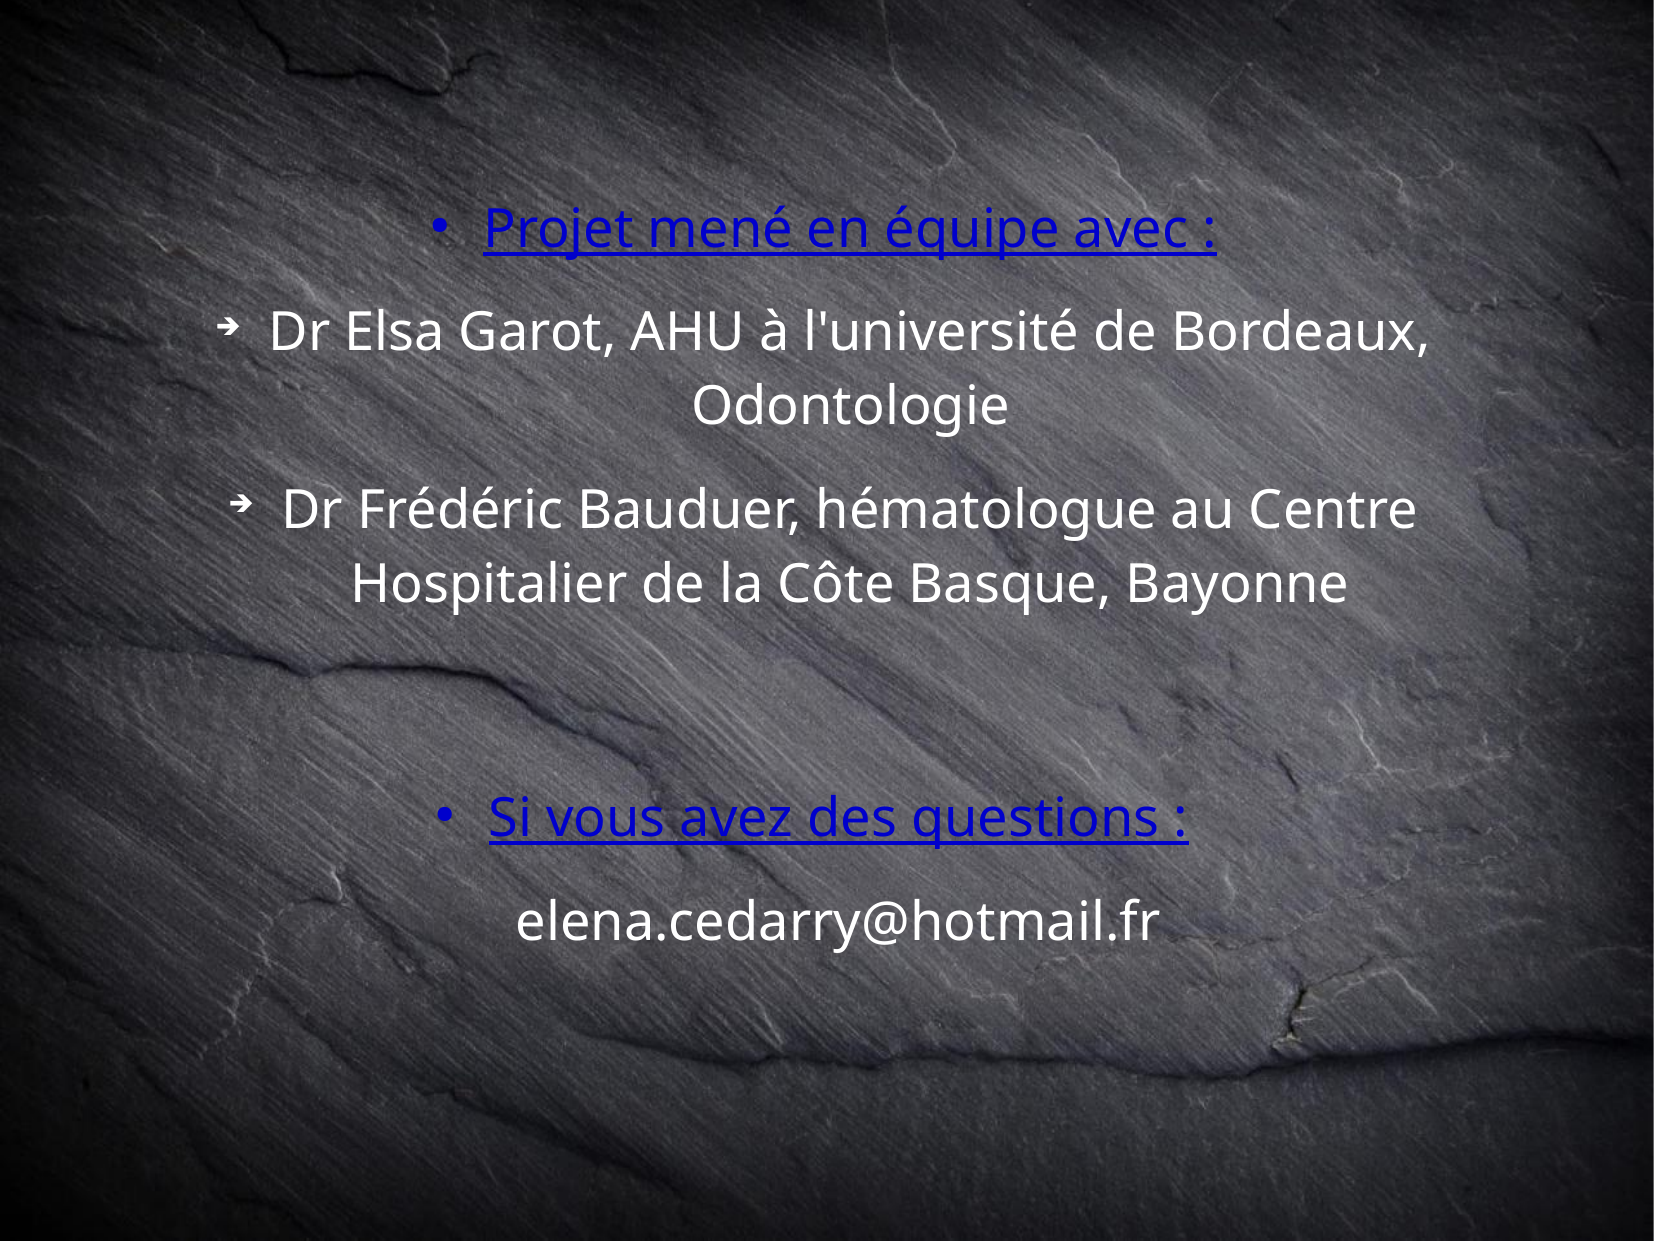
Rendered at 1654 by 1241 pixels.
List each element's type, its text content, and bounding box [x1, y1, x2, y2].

list Si vous avez des questions : elena.cedarry@hotmail.fr [59, 778, 1548, 1170]
list Projet mené en équipe avec : Dr Elsa Garot, AHU à l'université de Bordeaux, Odontologie Dr Frédéric Bauduer, hématologue au Centre Hospitalier de la Côte Basque, Bayonne [70, 189, 1560, 626]
picture [0, 0, 1654, 1241]
